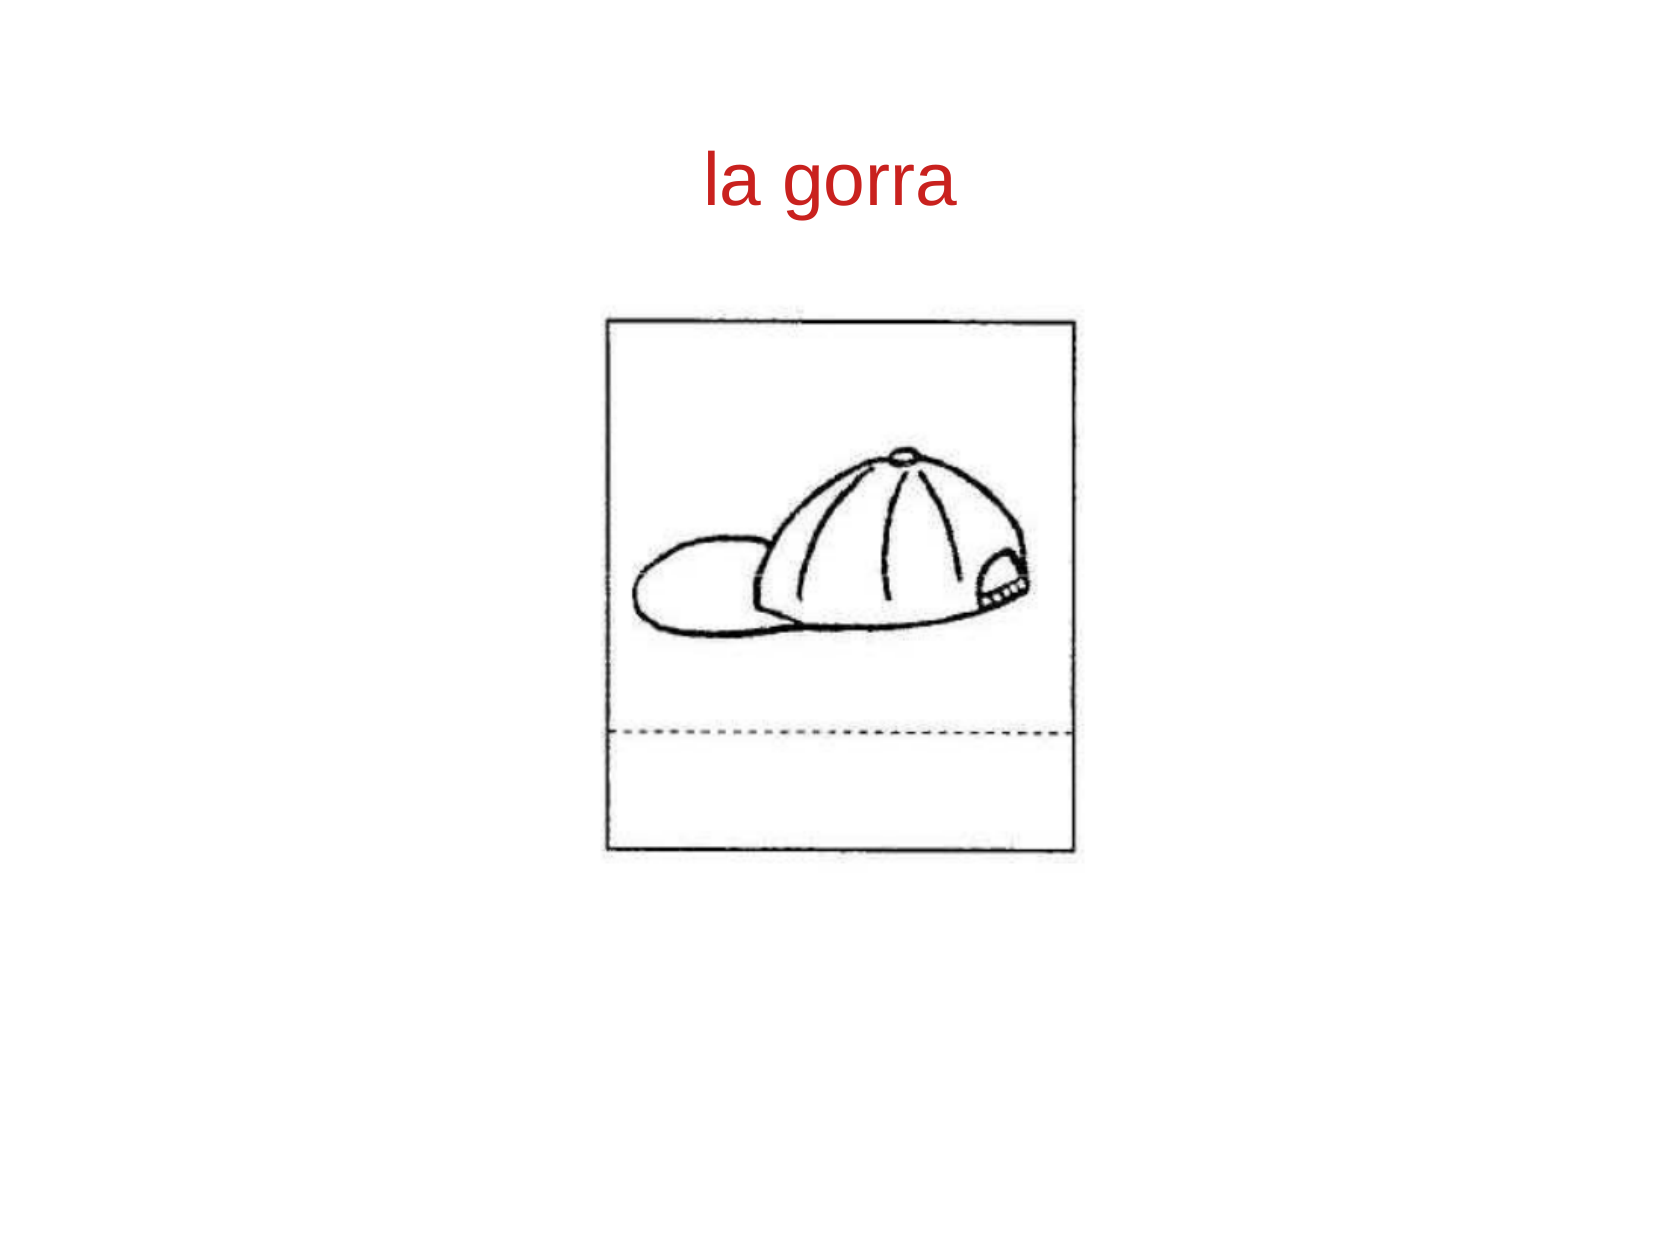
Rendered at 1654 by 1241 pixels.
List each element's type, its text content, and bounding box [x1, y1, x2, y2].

text_box la gorra [289, 94, 1371, 257]
picture [581, 291, 1094, 873]
